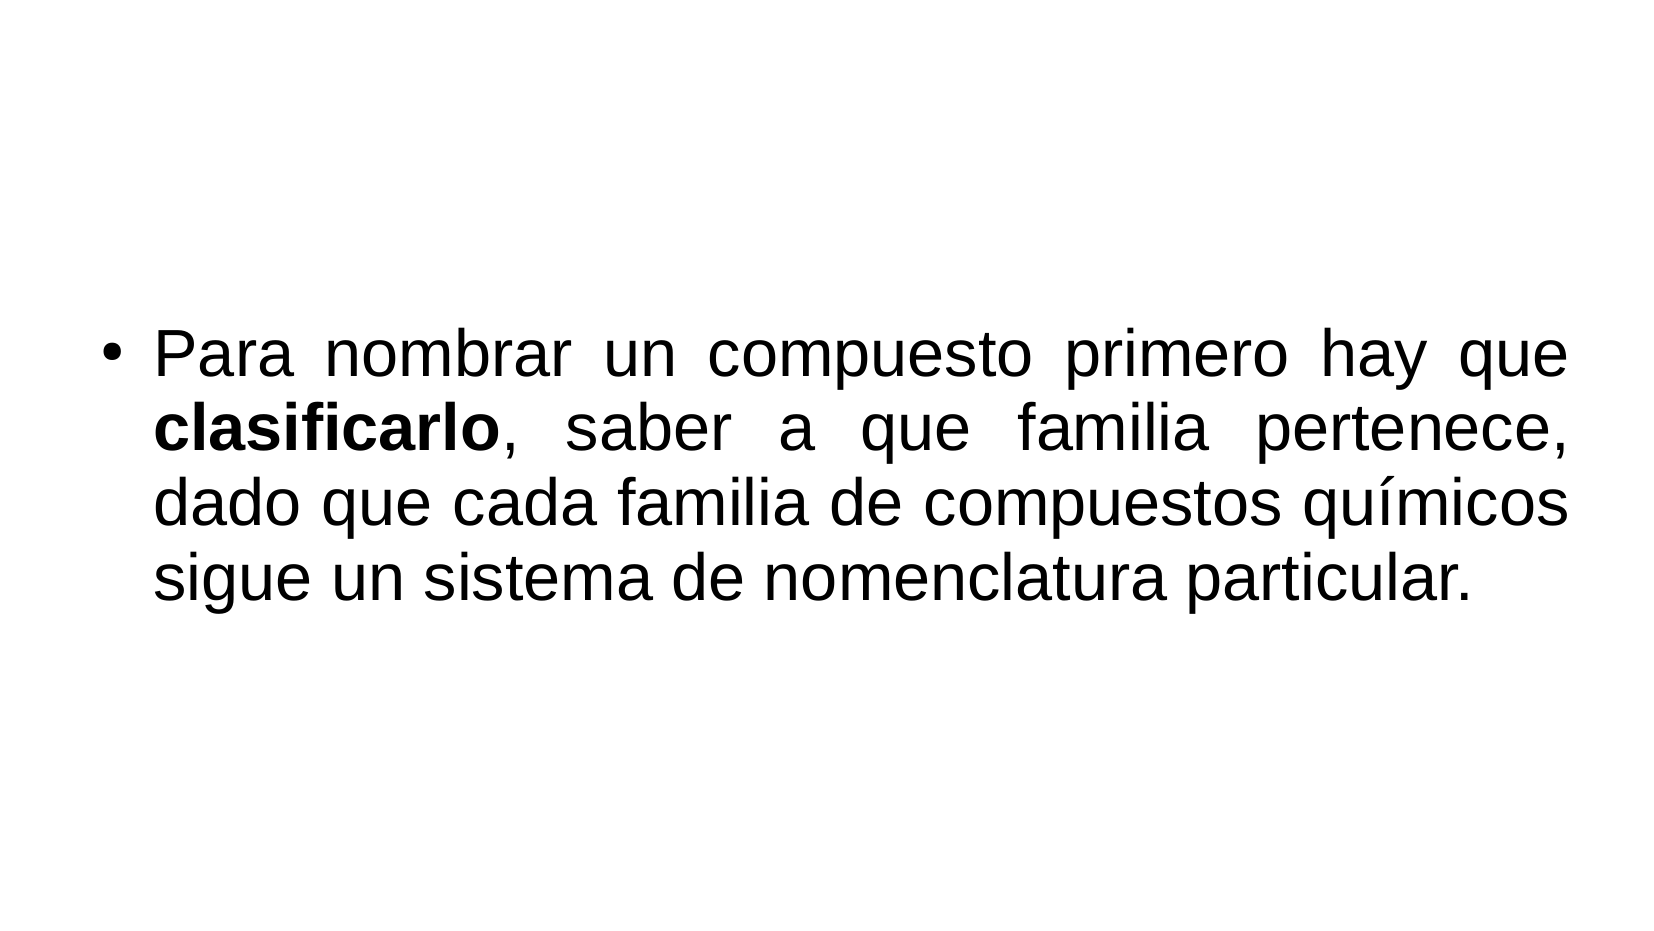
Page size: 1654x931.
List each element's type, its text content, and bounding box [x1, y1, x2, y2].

list Para nombrar un compuesto primero hay que clasificarlo, saber a que familia pertenece, dado que cada familia de compuestos químicos sigue un sistema de nomenclatura particular. [82, 195, 1571, 735]
